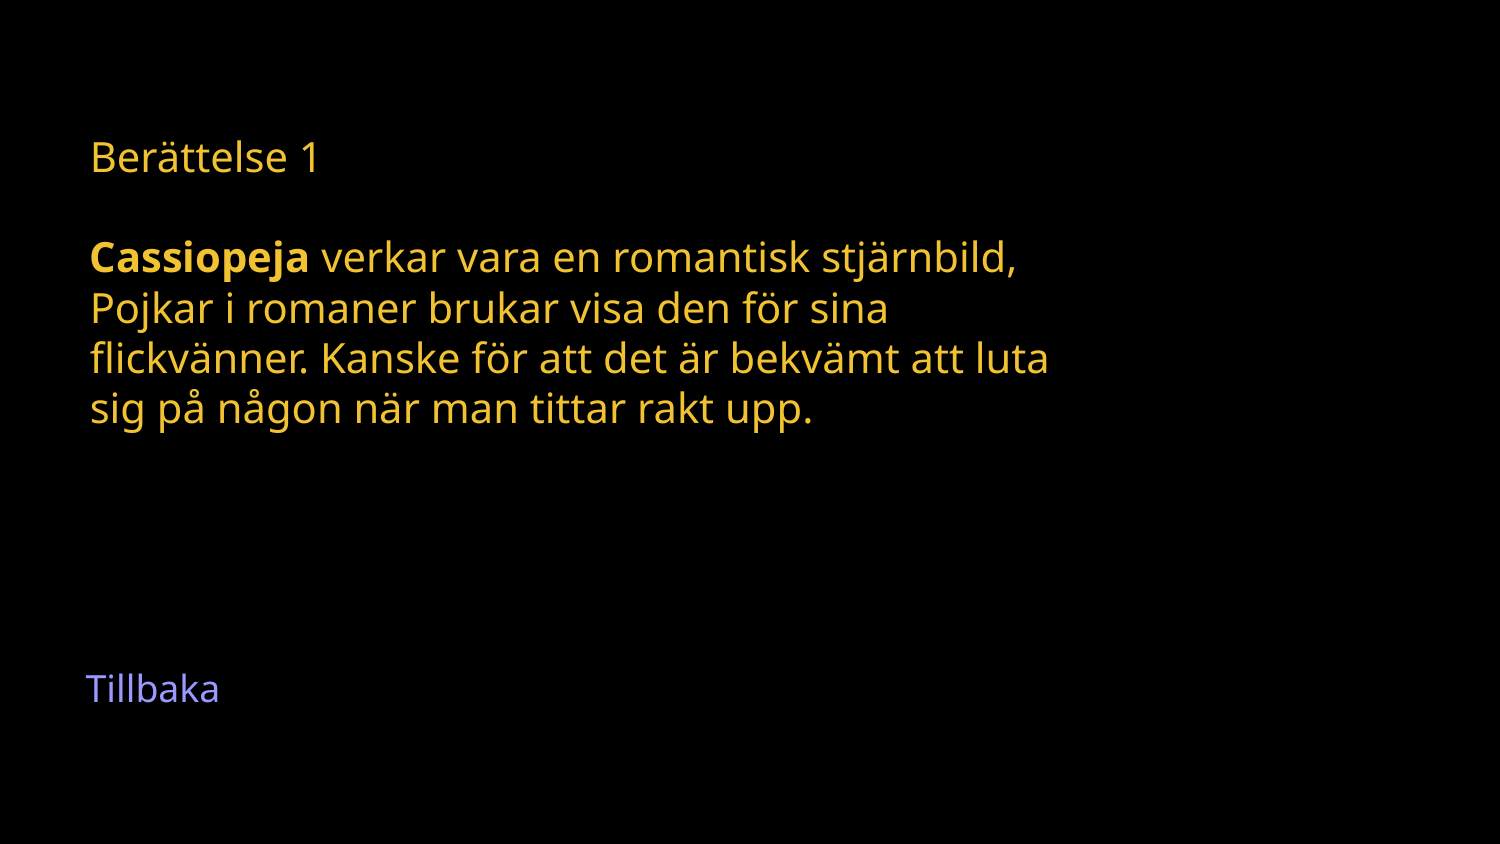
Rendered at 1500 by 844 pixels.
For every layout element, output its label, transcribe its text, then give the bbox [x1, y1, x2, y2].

text_box Berättelse 1 Cassiopeja verkar vara en romantisk stjärnbild, Pojkar i romaner brukar visa den för sina flickvänner. Kanske för att det är bekvämt att luta sig på någon när man tittar rakt upp. [75, 116, 1425, 571]
text_box Tillbaka [70, 649, 249, 721]
